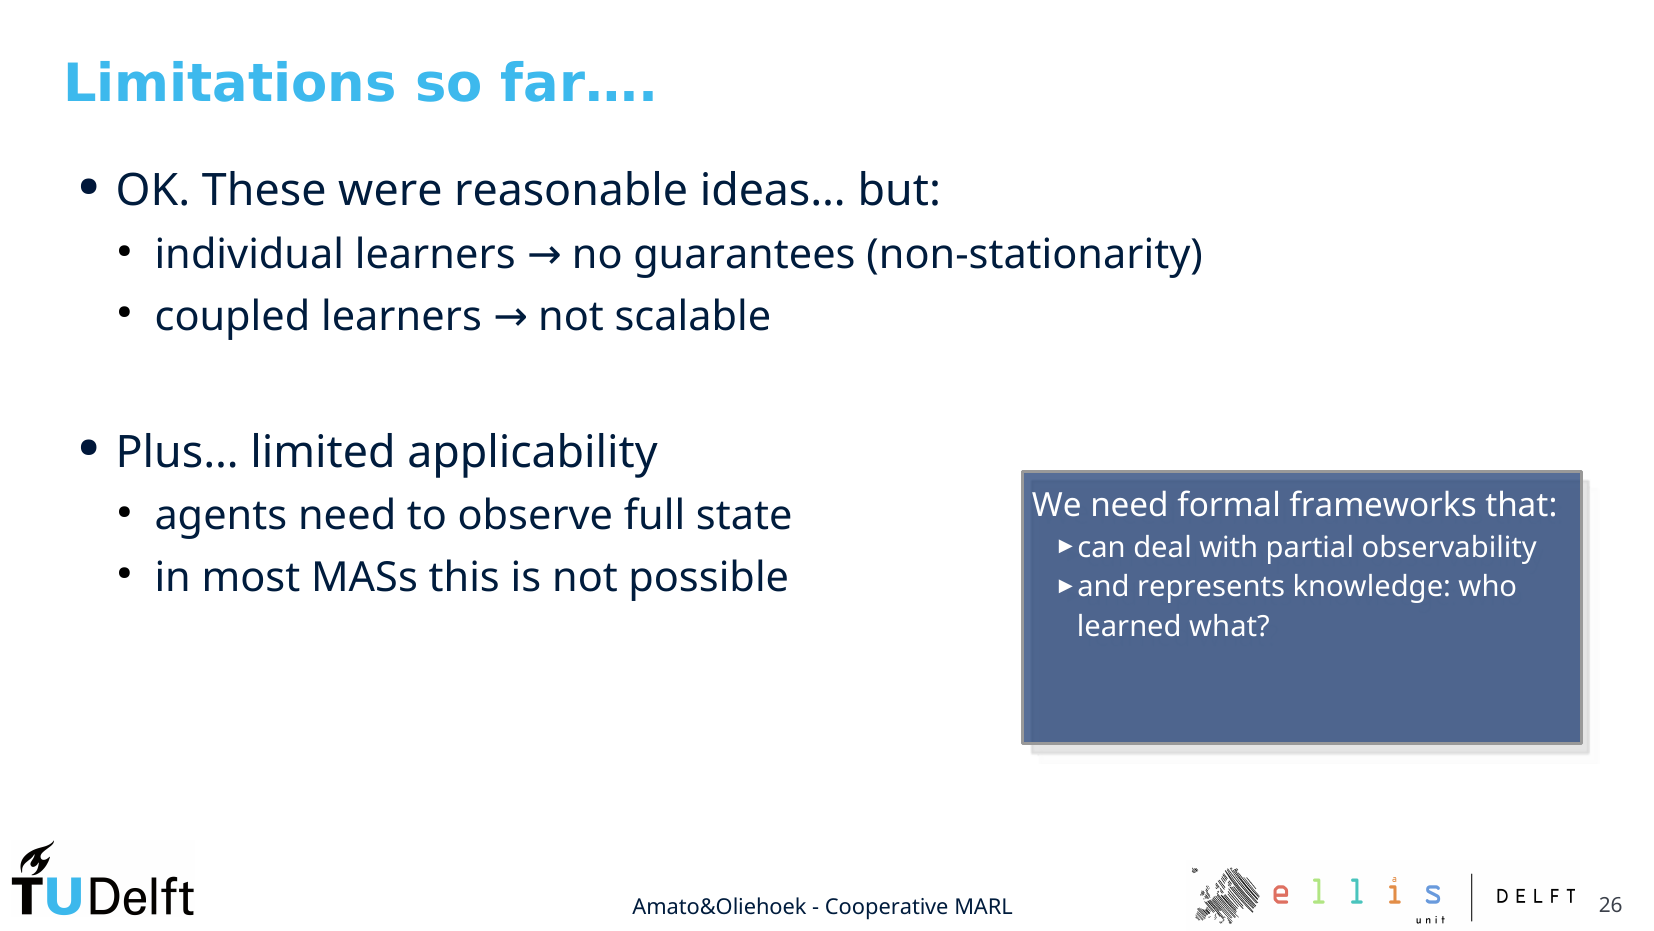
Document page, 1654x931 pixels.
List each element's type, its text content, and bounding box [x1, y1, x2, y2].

picture [1186, 860, 1580, 931]
picture [11, 840, 195, 917]
text_box We need formal frameworks that: can deal with partial observability and represents knowledge: who learned what? [1022, 471, 1582, 744]
list OK. These were reasonable ideas… but: individual learners → no guarantees (non-stationarity) coupled learners → not scalable Plus… limited applicability agents need to observe full state in most MASs this is not possible [63, 161, 1571, 776]
text_box F=7 [1031, 744, 1571, 751]
title Limitations so far…. [63, 12, 1571, 112]
